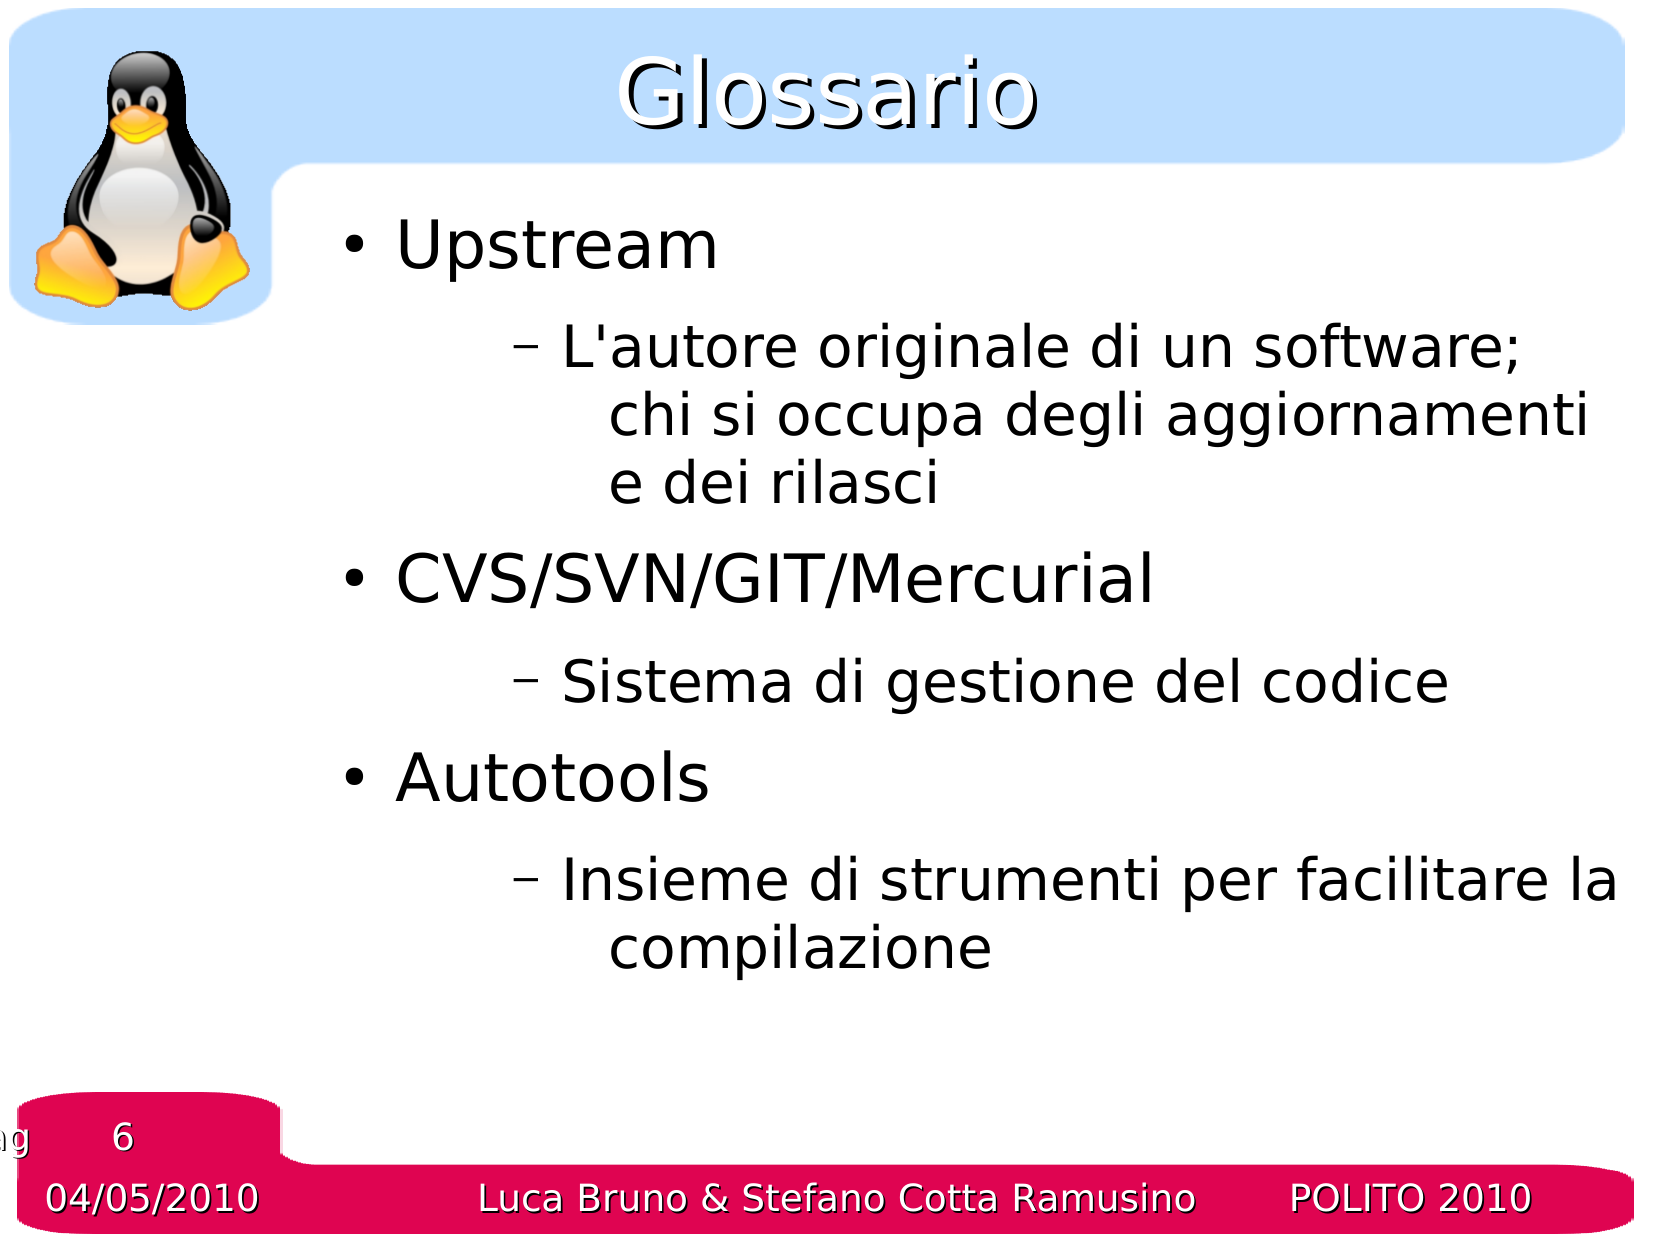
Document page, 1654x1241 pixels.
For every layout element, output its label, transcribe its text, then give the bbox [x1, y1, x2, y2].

picture [17, 1182, 29, 1234]
picture [17, 1092, 1634, 1234]
title Glossario [82, 39, 1571, 147]
text_box 04/05/2010 [29, 1169, 284, 1241]
picture [9, 8, 1625, 325]
text_box Luca Bruno & Stefano Cotta Ramusino POLITO 2010 [462, 1169, 1548, 1241]
list Upstream L'autore originale di un software; chi si occupa degli aggiornamenti e dei rilasci CVS/SVN/GIT/Mercurial Sistema di gestione del codice Autotools Insieme di strumenti per facilitare la compilazione [324, 206, 1625, 1123]
text_box Pag <numero> [17, 1108, 266, 1182]
